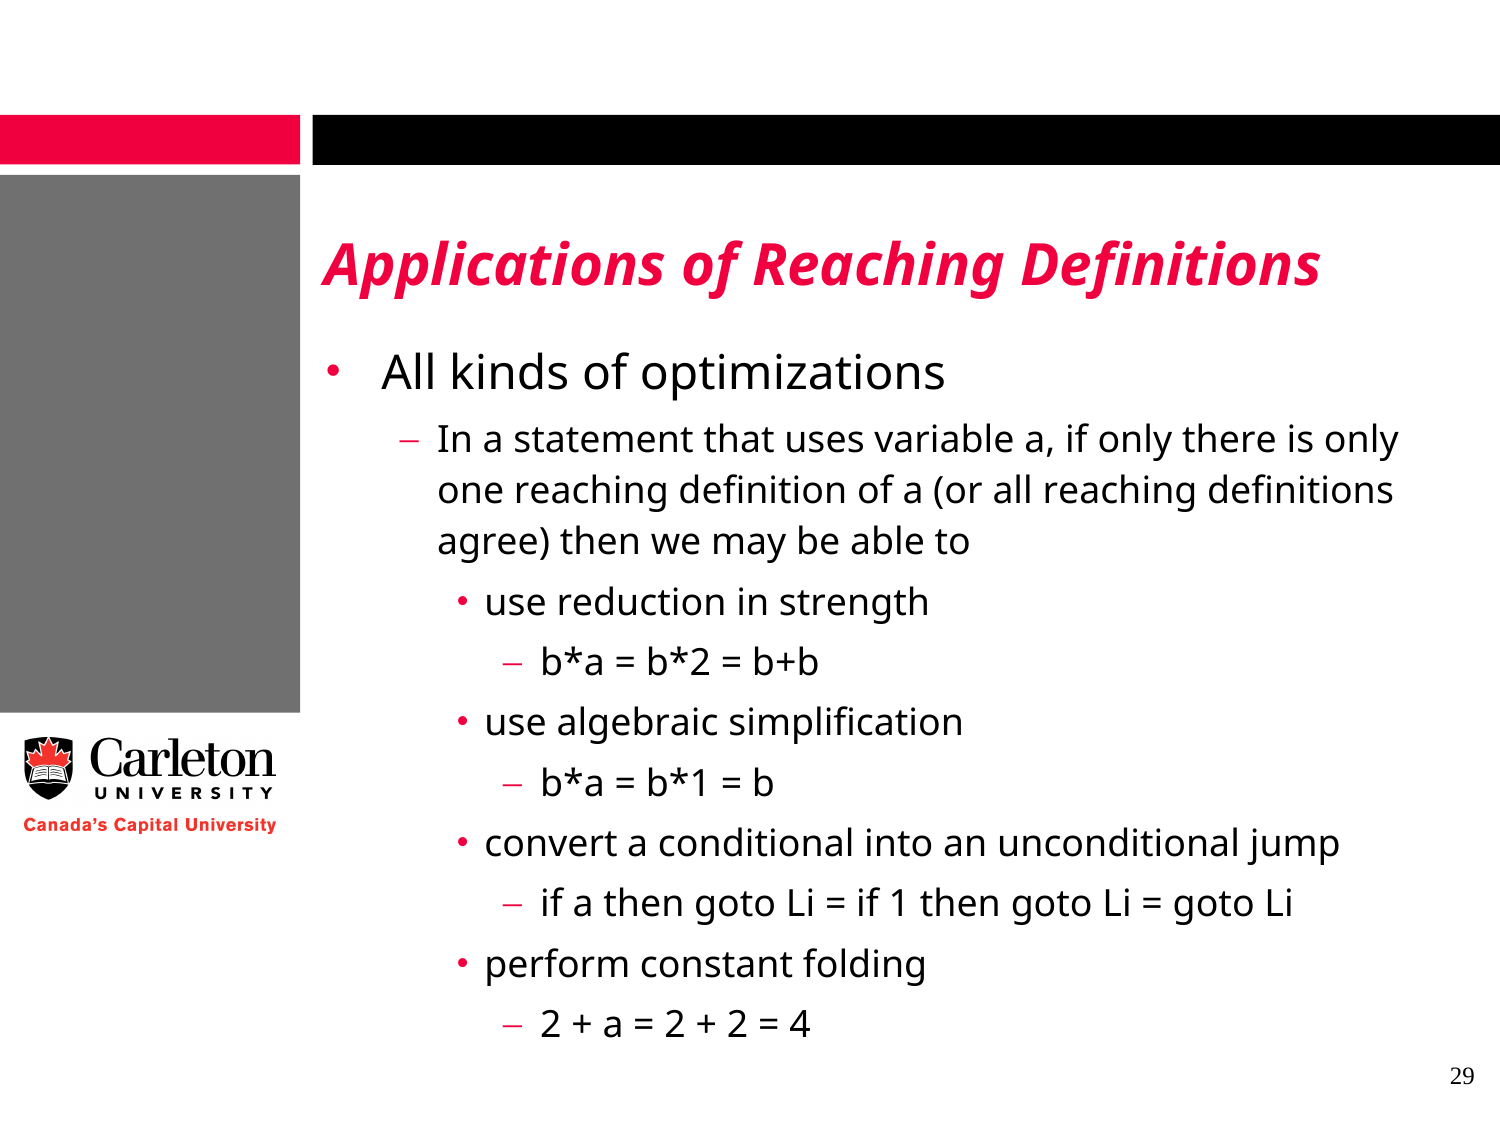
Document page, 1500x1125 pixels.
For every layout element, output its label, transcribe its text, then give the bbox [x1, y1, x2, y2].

list All kinds of optimizations In a statement that uses variable a, if only there is only one reaching definition of a (or all reaching definitions agree) then we may be able to use reduction in strength b*a = b*2 = b+b use algebraic simplification b*a = b*1 = b convert a conditional into an unconditional jump if a then goto Li = if 1 then goto Li = goto Li perform constant folding 2 + a = 2 + 2 = 4 [324, 324, 1450, 1068]
title Applications of Reaching Definitions [324, 194, 1450, 324]
picture [24, 737, 276, 834]
